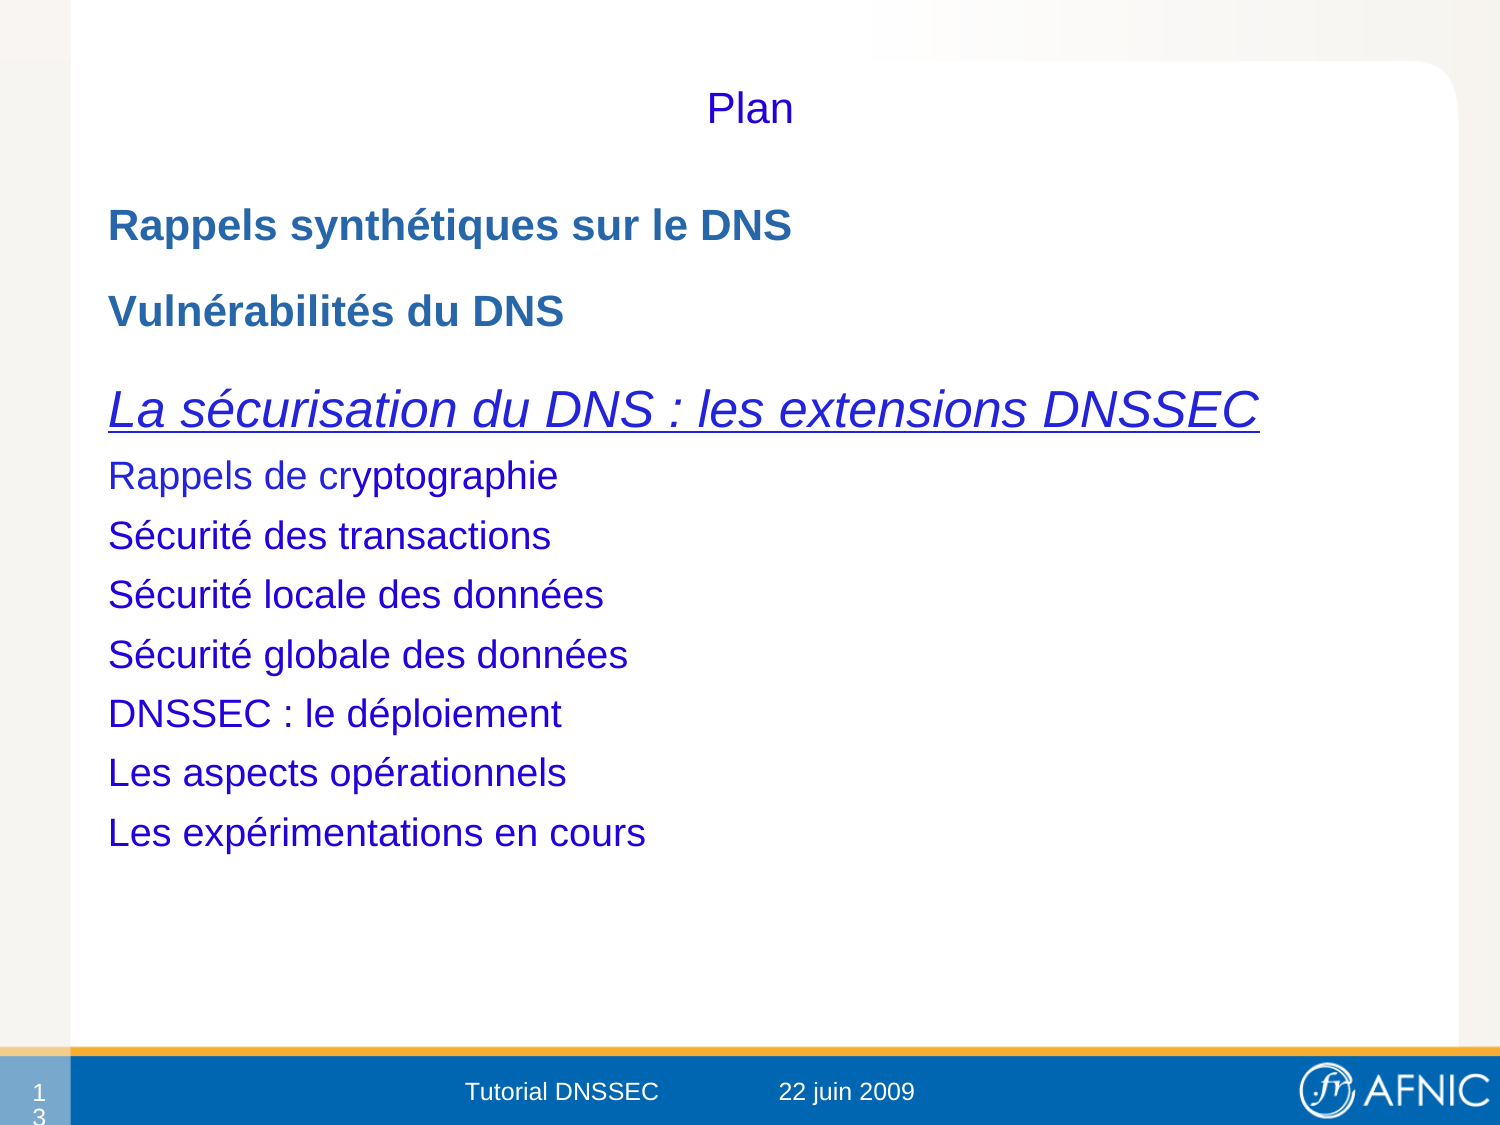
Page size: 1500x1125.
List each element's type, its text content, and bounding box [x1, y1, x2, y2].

list Rappels synthétiques sur le DNS Vulnérabilités du DNS La sécurisation du DNS : les extensions DNSSEC Rappels de cryptographie Sécurité des transactions Sécurité locale des données Sécurité globale des données DNSSEC : le déploiement Les aspects opérationnels Les expérimentations en cours [108, 192, 1450, 998]
picture [0, 0, 1500, 1125]
title Plan [110, 19, 1391, 192]
